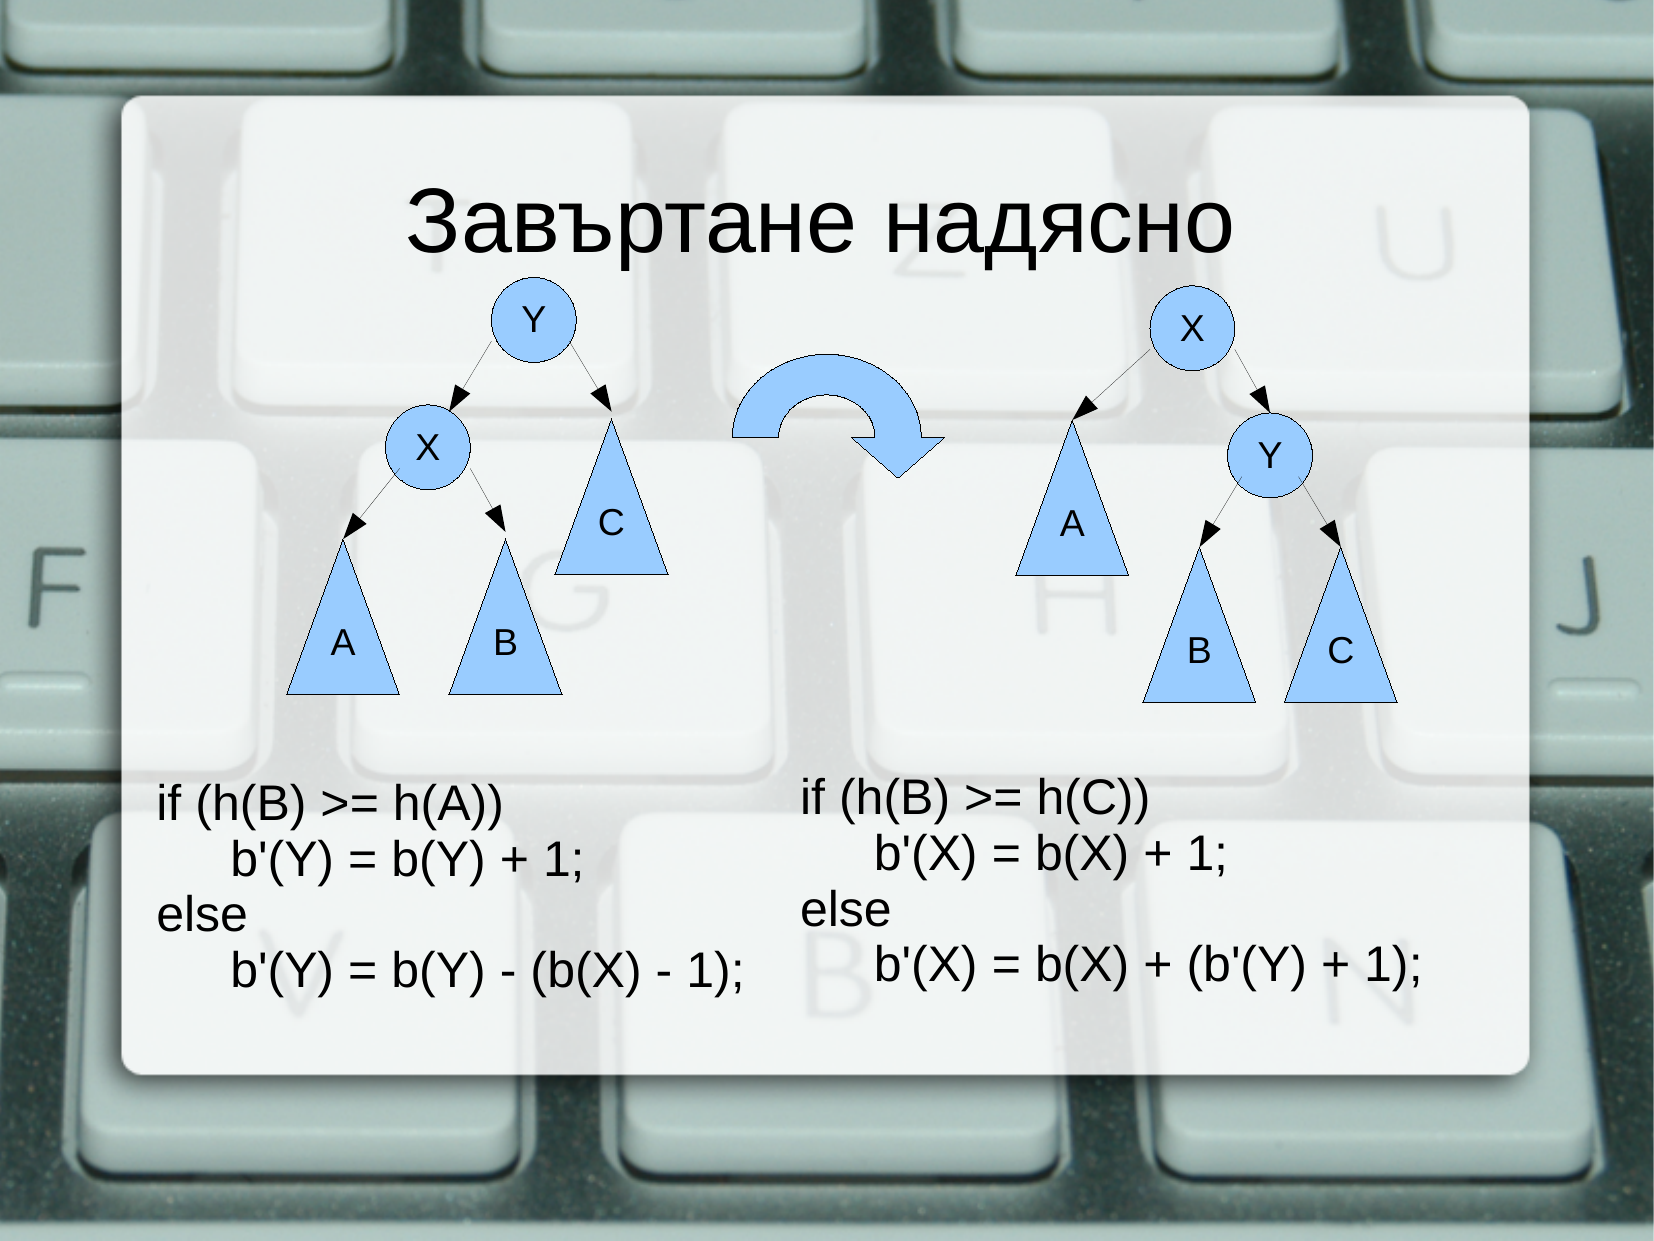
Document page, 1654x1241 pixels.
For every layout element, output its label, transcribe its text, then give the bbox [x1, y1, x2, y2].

text_box A [1015, 420, 1129, 576]
text_box C [554, 418, 669, 575]
text_box Y [1227, 412, 1313, 498]
title Завъртане надясно [135, 117, 1506, 325]
text_box C [1284, 547, 1398, 703]
text_box A [286, 539, 400, 695]
text_box B [1142, 548, 1256, 703]
text_box if (h(B) >= h(C)) b'(X) = b(X) + 1; else b'(X) = b(X) + (b'(Y) + 1); [785, 762, 1453, 1016]
text_box X [385, 404, 471, 490]
text_box B [448, 538, 563, 695]
picture [0, 0, 1654, 1241]
text_box X [1149, 285, 1235, 371]
text_box Y [491, 277, 577, 363]
text_box if (h(B) >= h(A)) b'(Y) = b(Y) + 1; else b'(Y) = b(Y) - (b(X) - 1); [141, 767, 780, 1022]
text_box [732, 354, 945, 478]
